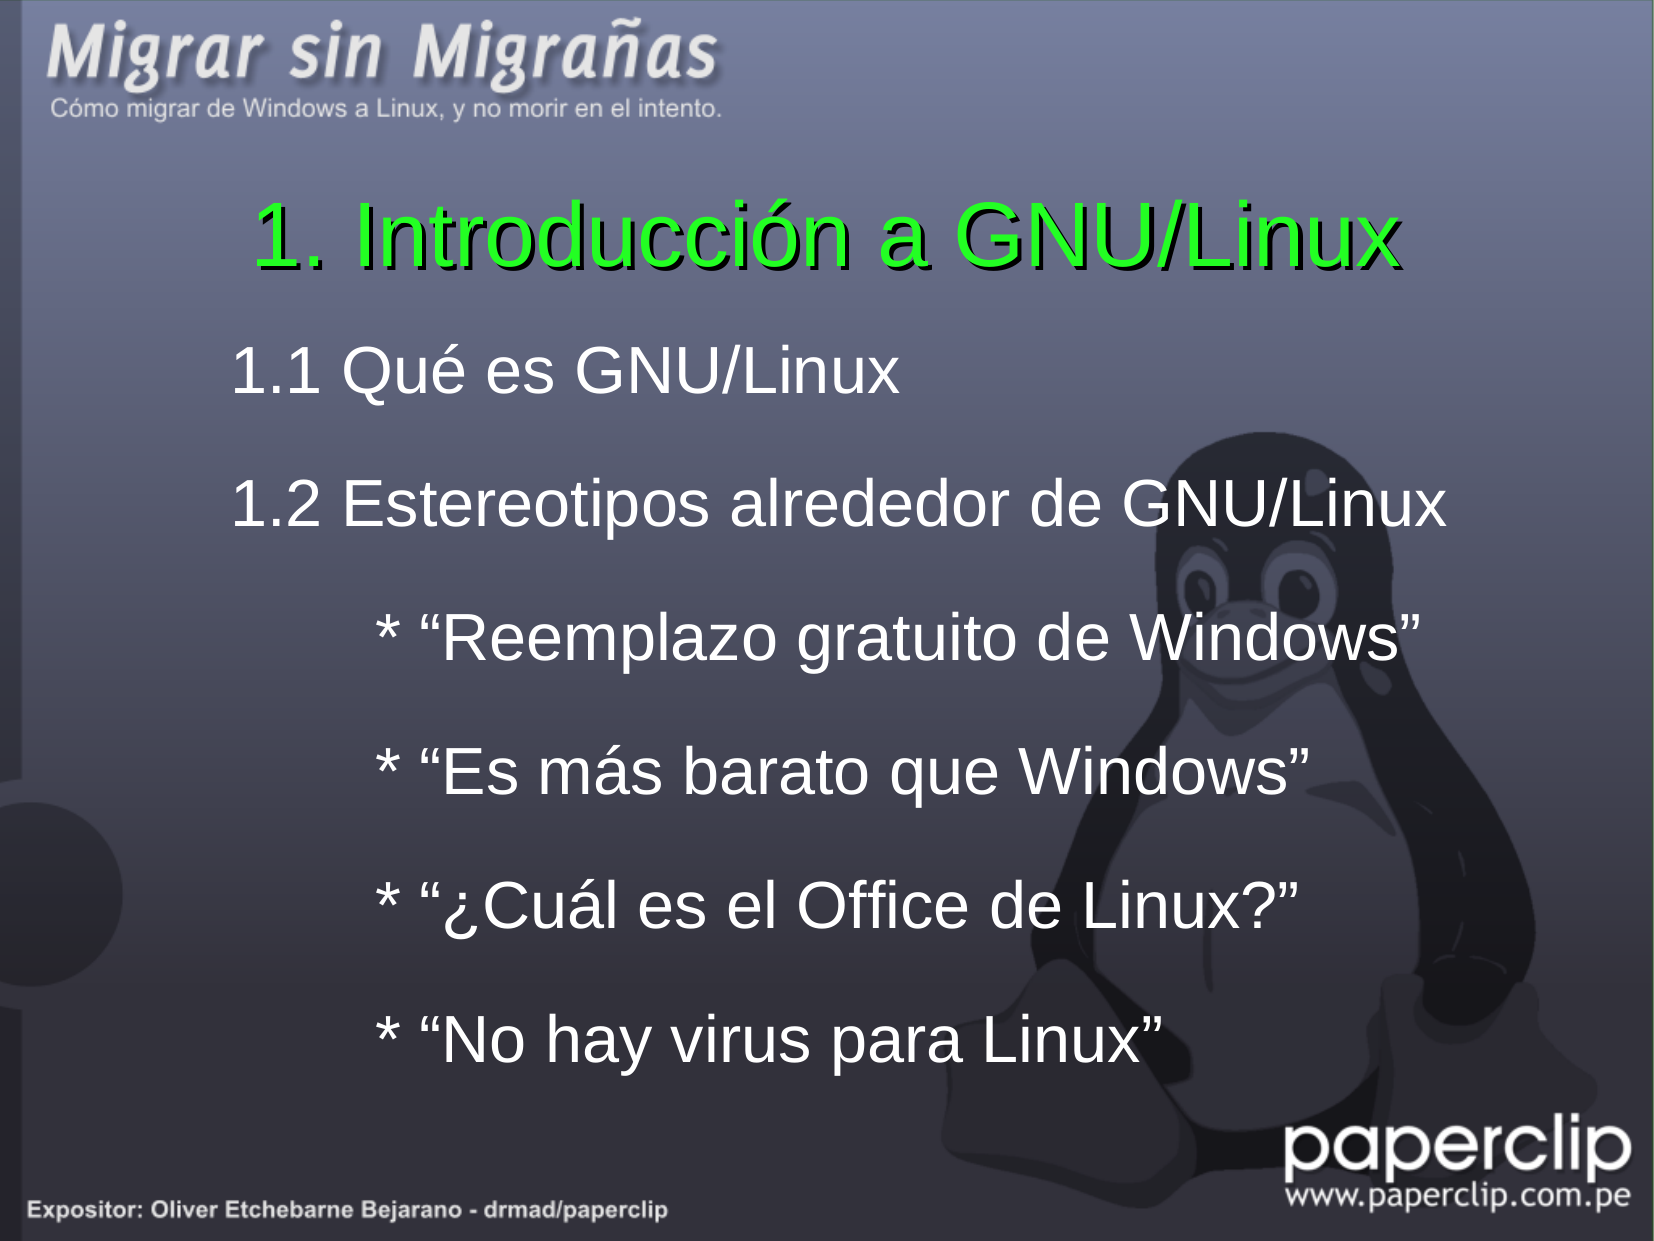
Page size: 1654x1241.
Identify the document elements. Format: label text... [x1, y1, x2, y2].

subtitle 1.1 Qué es GNU/Linux 1.2 Estereotipos alrededor de GNU/Linux * “Reemplazo gratuito de Windows” * “Es más barato que Windows” * “¿Cuál es el Office de Linux?” * “No hay virus para Linux” [230, 295, 1477, 1114]
picture [0, 0, 1654, 1241]
title 1. Introducción a GNU/Linux [82, 165, 1571, 304]
